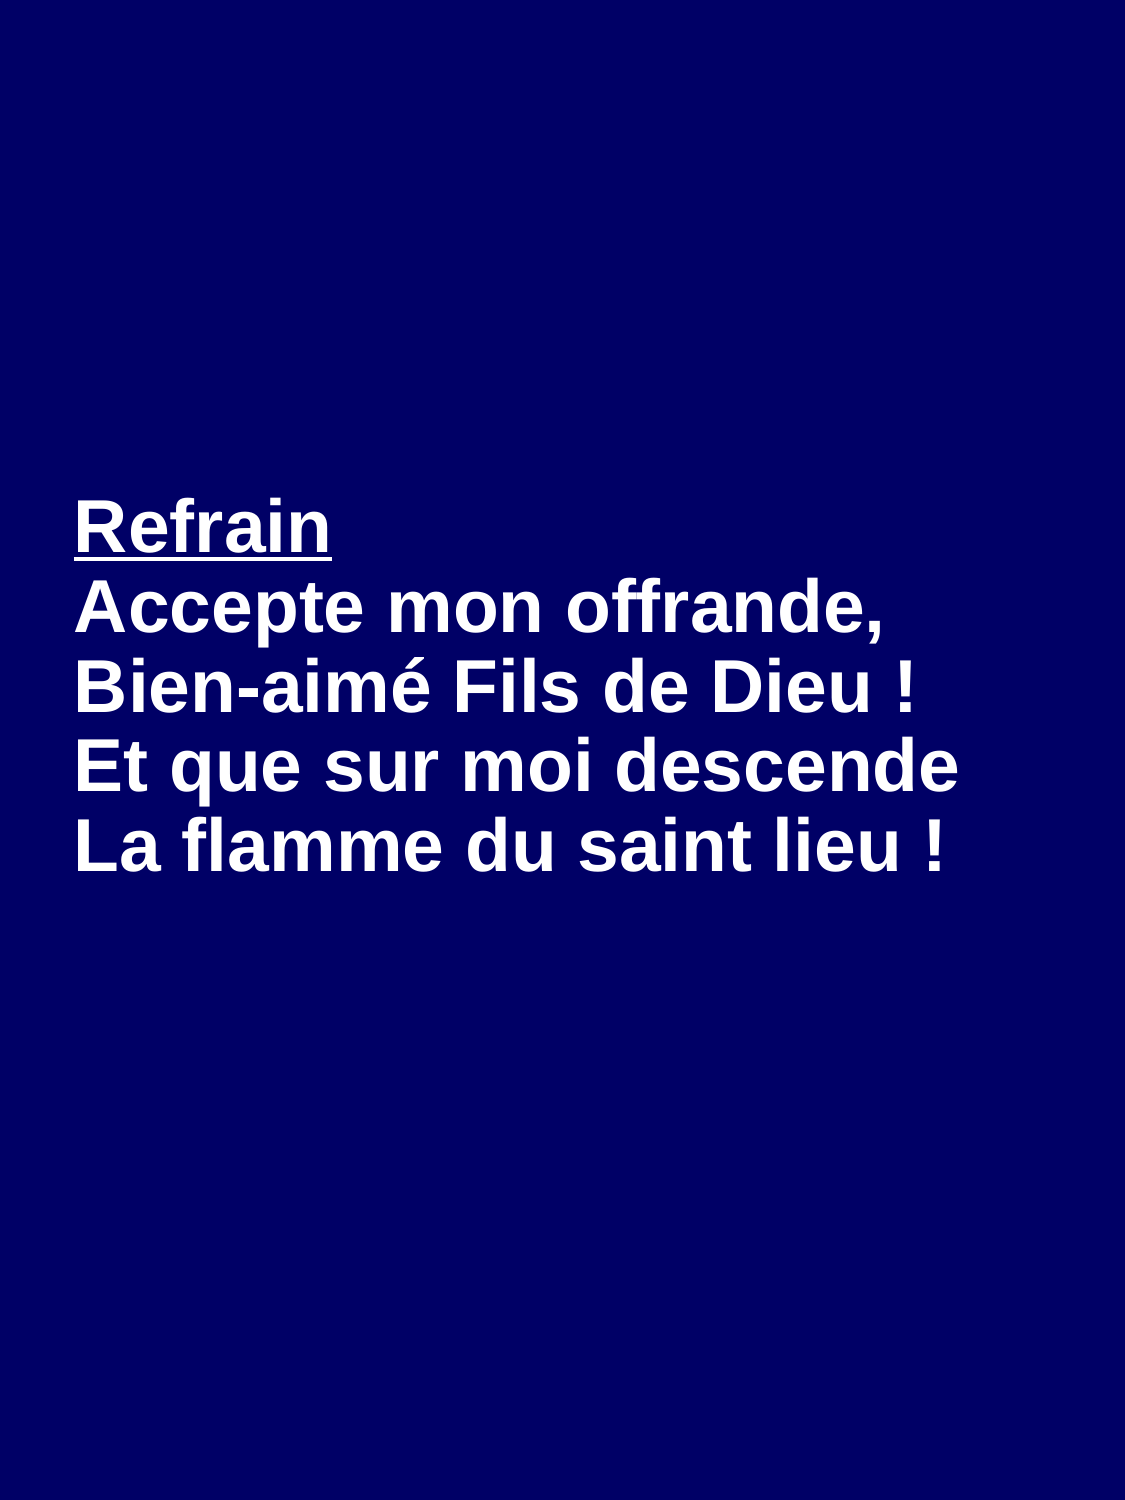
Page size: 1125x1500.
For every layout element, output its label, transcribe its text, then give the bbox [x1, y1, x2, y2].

text_box Refrain Accepte mon offrande, Bien-aimé Fils de Dieu ! Et que sur moi descende La flamme du saint lieu ! [59, 437, 1111, 1441]
